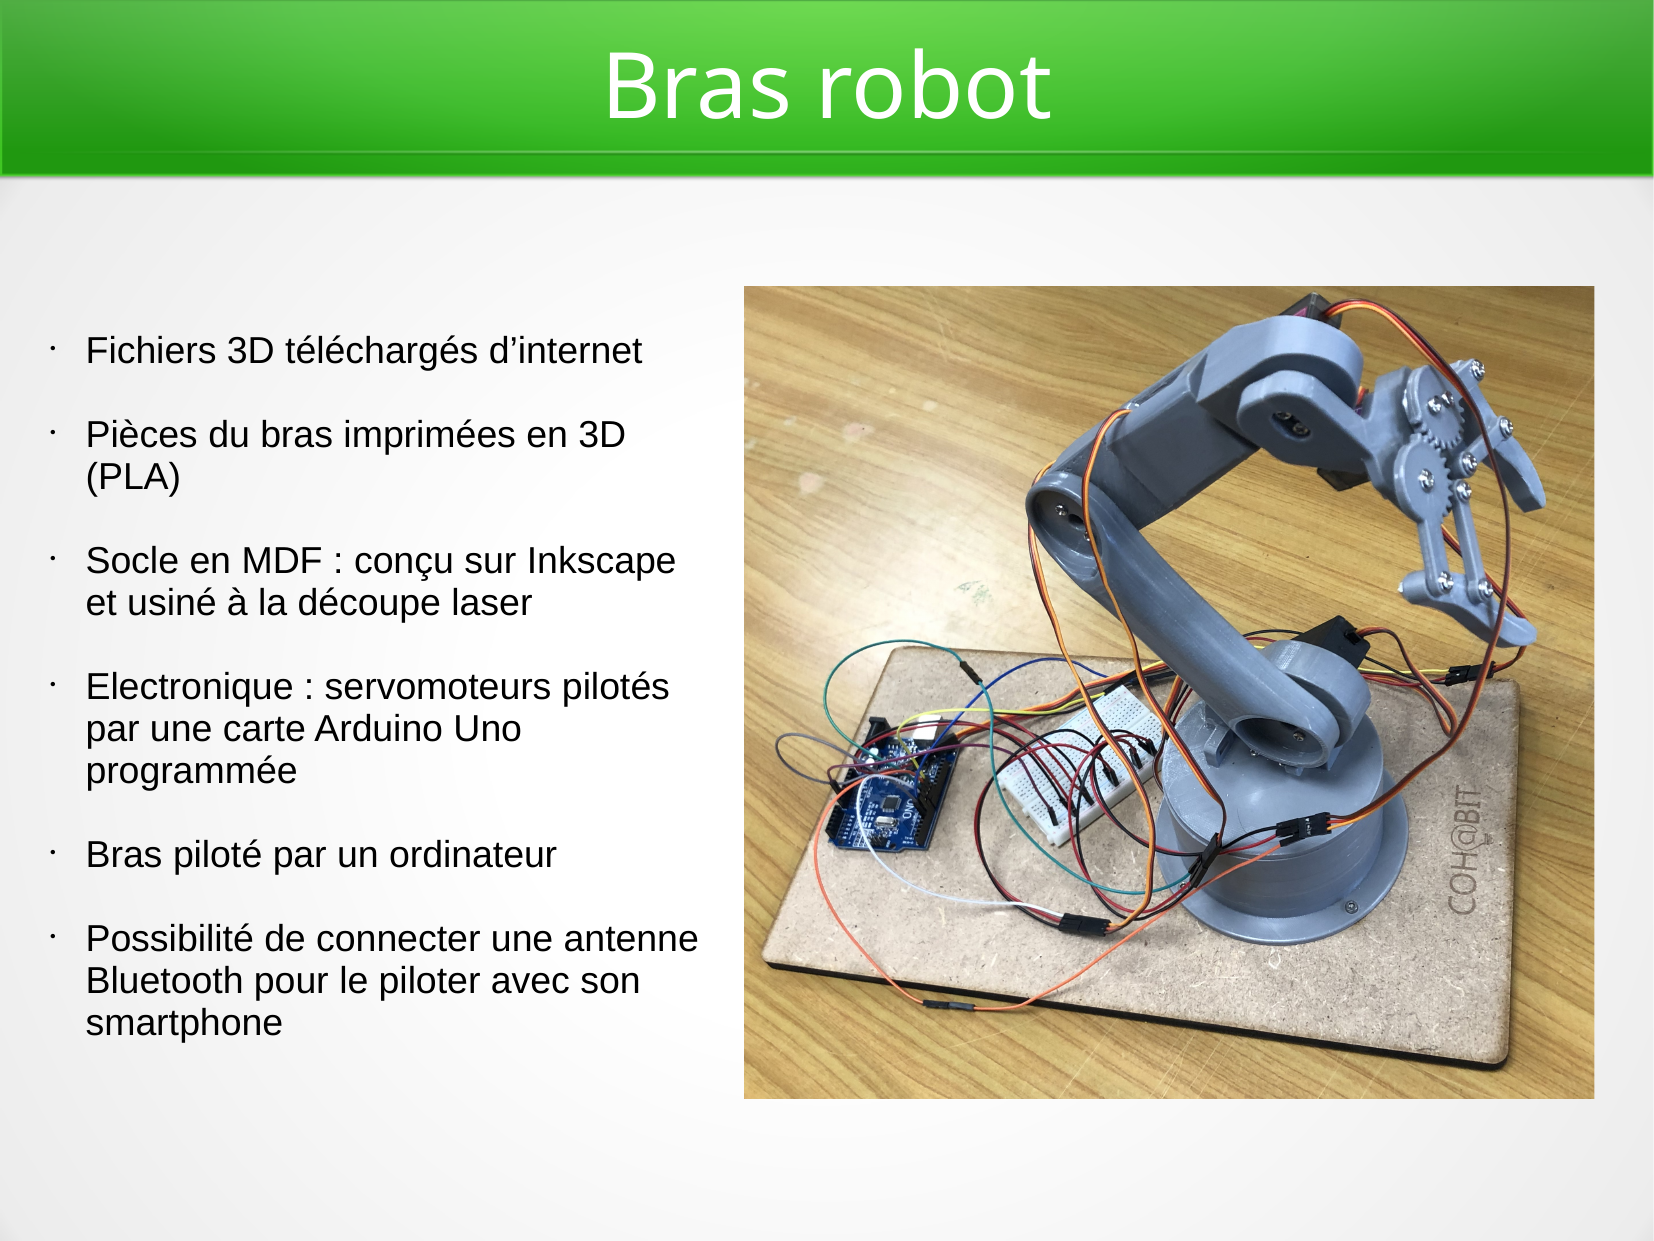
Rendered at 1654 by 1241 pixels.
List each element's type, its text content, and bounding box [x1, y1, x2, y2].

title Bras robot [82, 11, 1571, 154]
text_box Fichiers 3D téléchargés d’internet Pièces du bras imprimées en 3D (PLA) Socle en MDF : conçu sur Inkscape et usiné à la découpe laser Electronique : servomoteurs pilotés par une carte Arduino Uno programmée Bras piloté par un ordinateur Possibilité de connecter une antenne Bluetooth pour le piloter avec son smartphone [35, 322, 721, 1052]
picture [0, 0, 1654, 1241]
